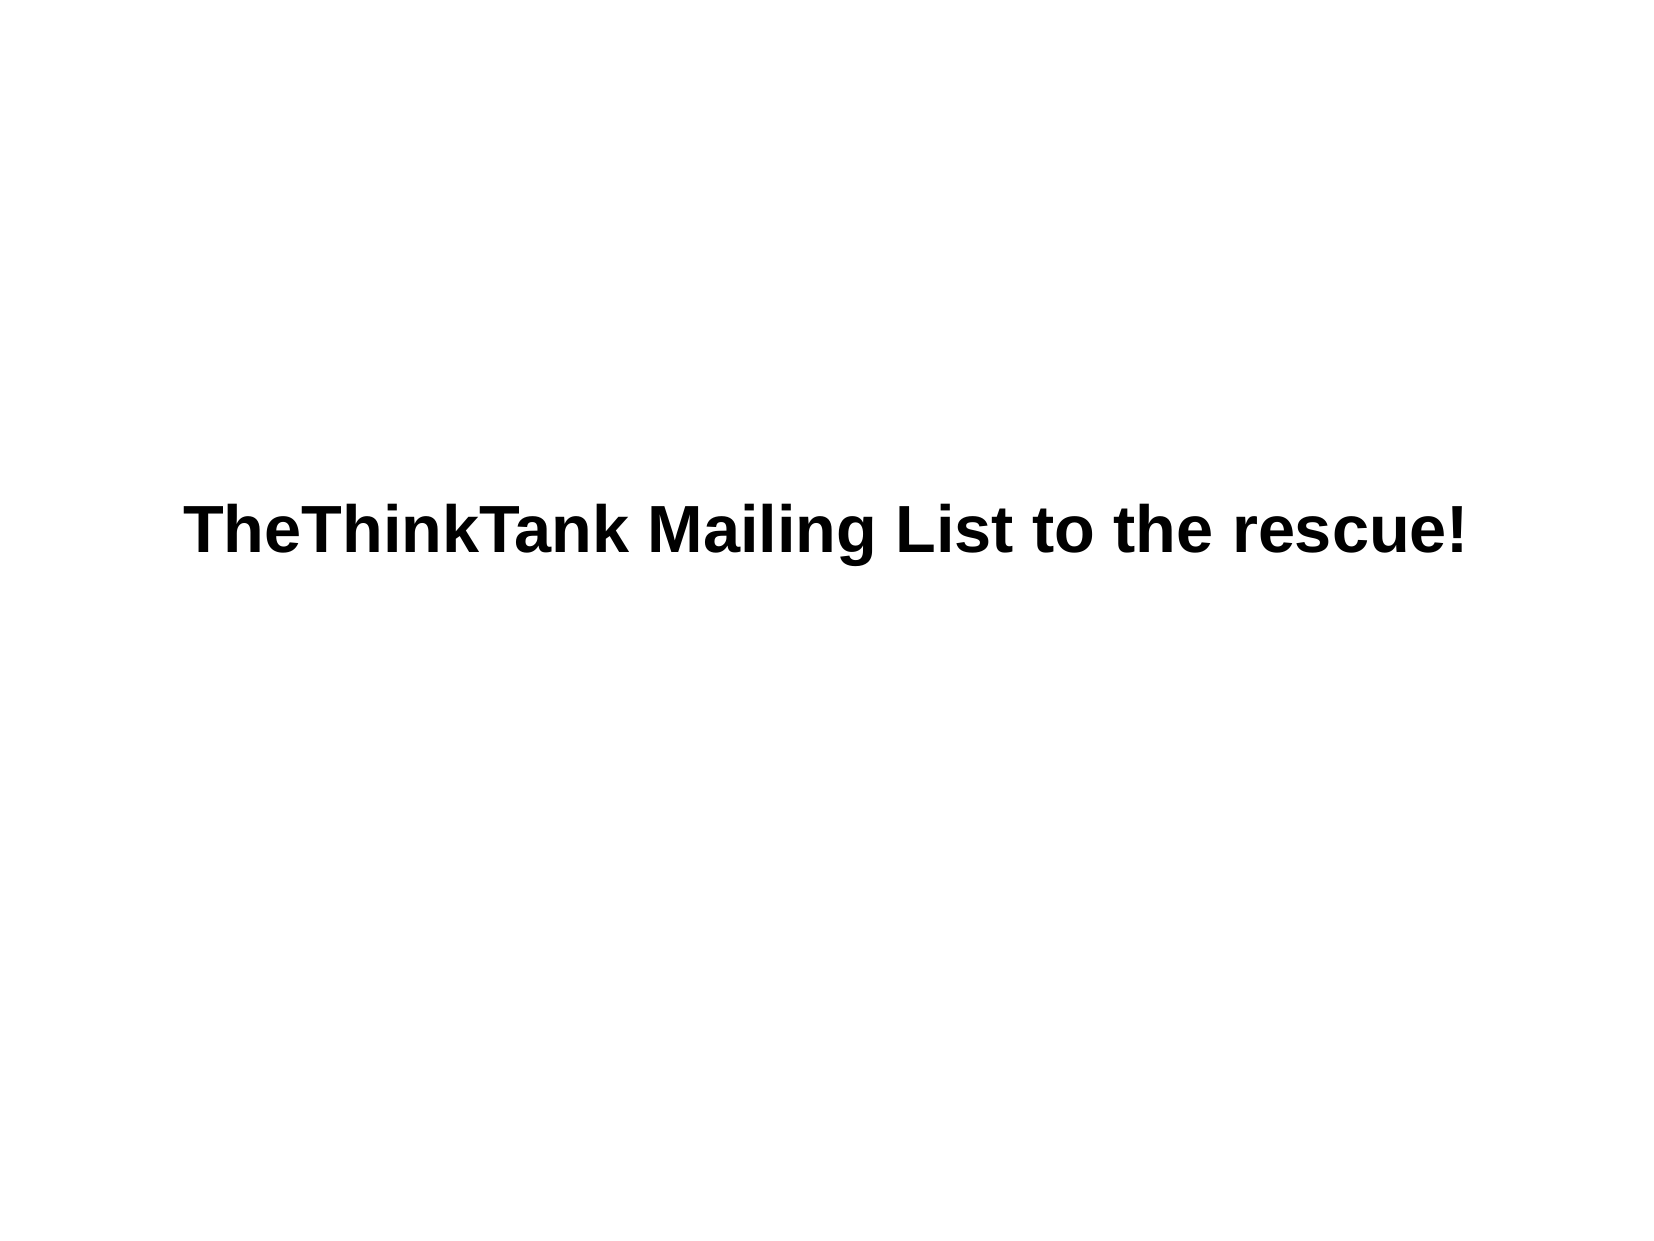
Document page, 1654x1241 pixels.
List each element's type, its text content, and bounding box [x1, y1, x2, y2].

subtitle TheThinkTank Mailing List to the rescue! [82, 49, 1571, 1010]
